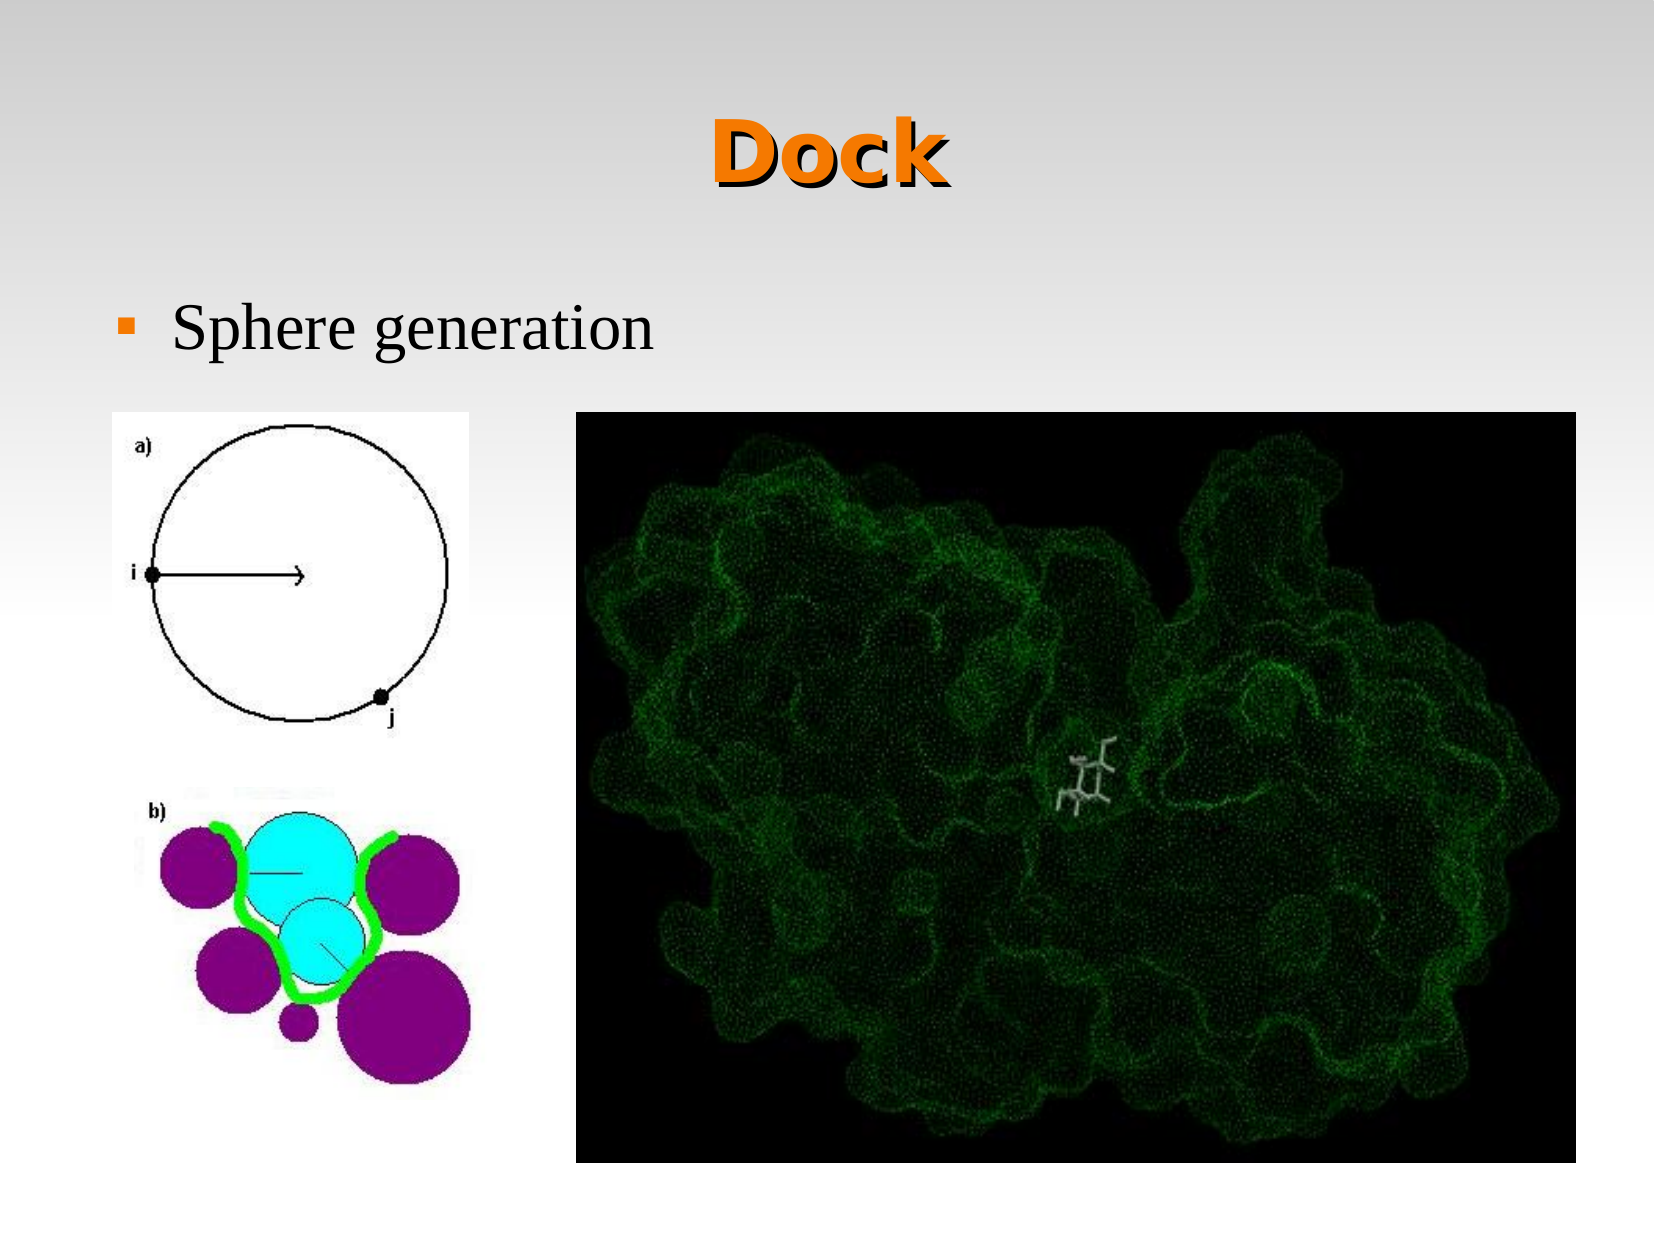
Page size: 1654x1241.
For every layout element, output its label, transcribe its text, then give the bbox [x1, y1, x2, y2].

list Sphere generation [82, 290, 1571, 1109]
picture [134, 787, 488, 1100]
title Dock [82, 49, 1571, 257]
picture [576, 412, 1576, 1163]
picture [112, 412, 469, 754]
